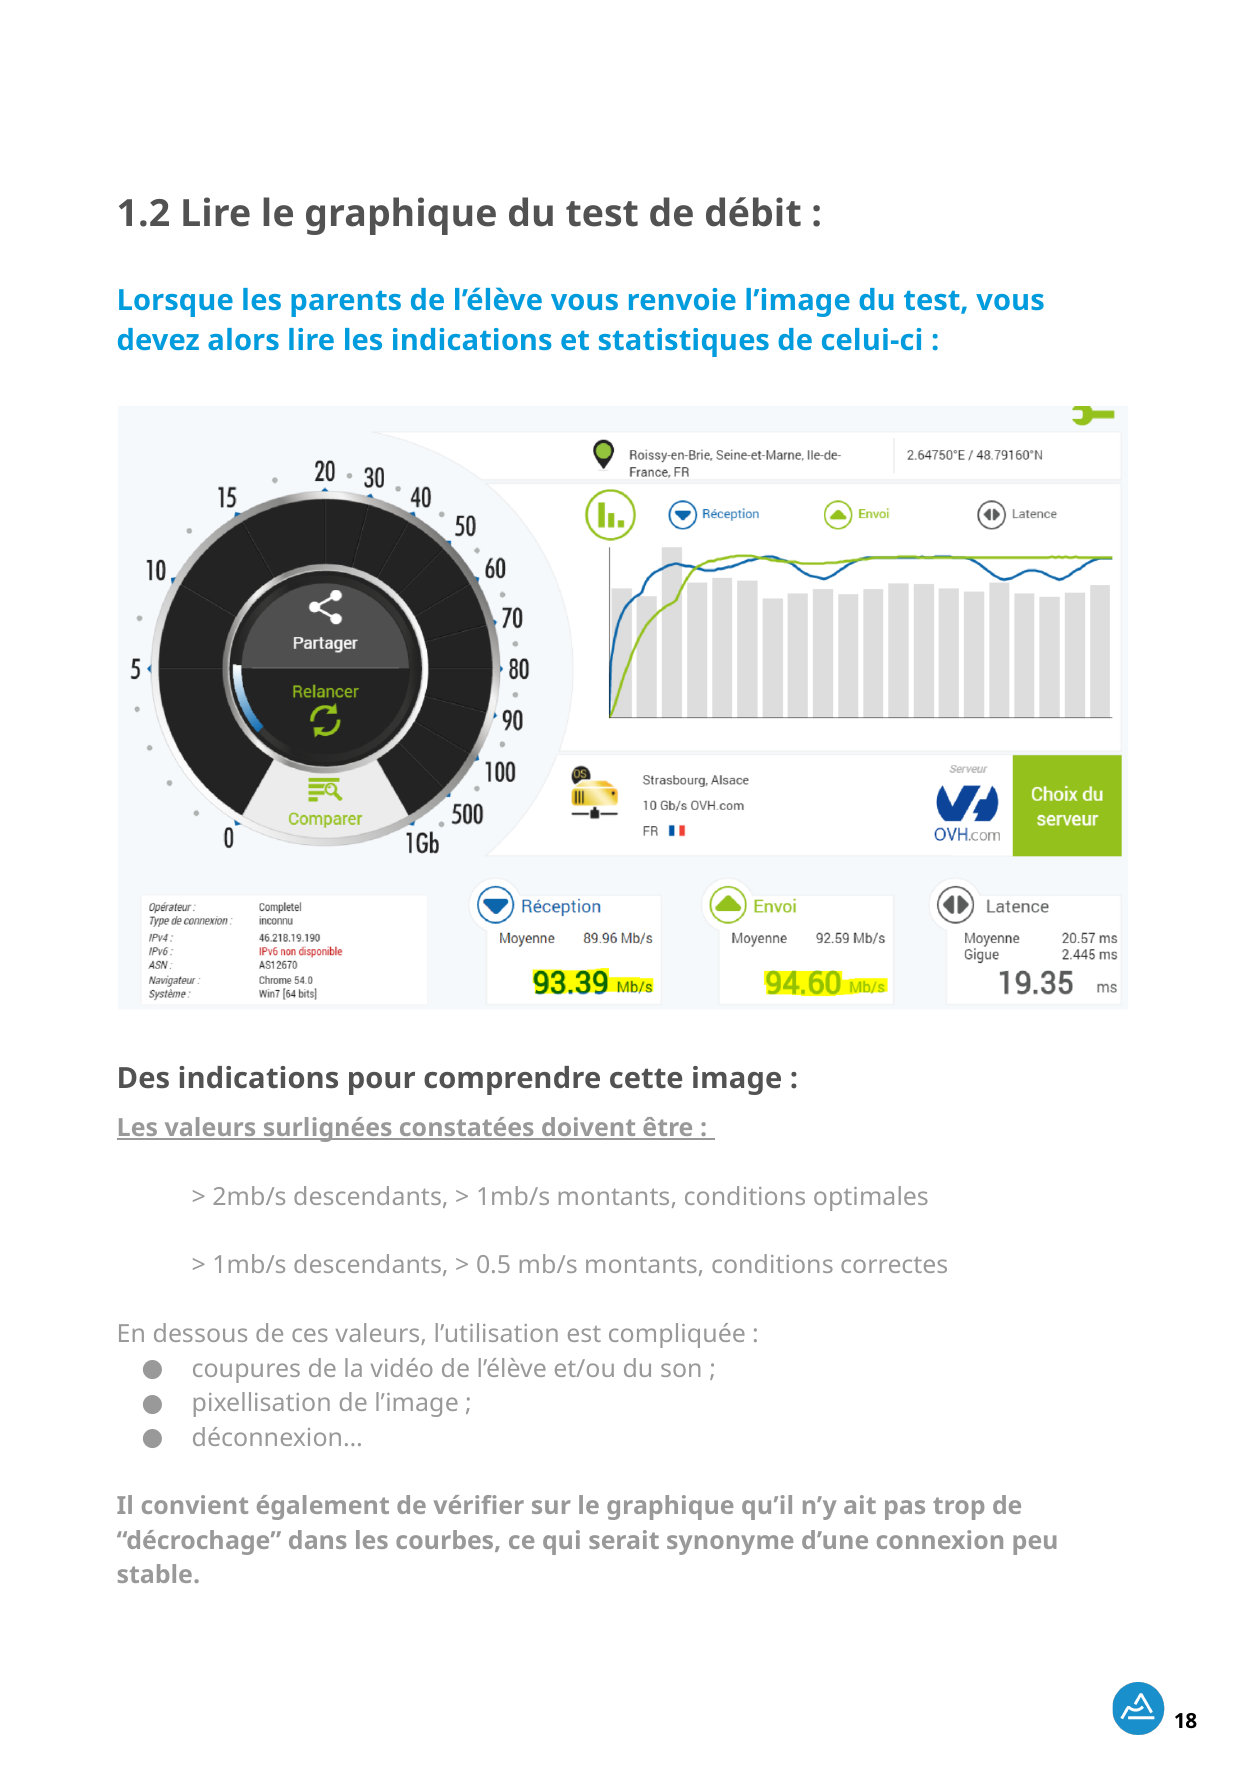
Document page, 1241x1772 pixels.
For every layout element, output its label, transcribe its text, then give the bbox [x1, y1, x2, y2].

text_box 1.2 Lire le graphique du test de débit : Lorsque les parents de l’élève vous renvoie l’image du test, vous devez alors lire les indications et statistiques de celui-ci : Des indications pour comprendre cette image : Les valeurs surlignées constatées doivent être : > 2mb/s descendants, > 1mb/s montants, conditions optimales > 1mb/s descendants, > 0.5 mb/s montants, conditions correctes En dessous de ces valeurs, l’utilisation est compliquée : coupures de la vidéo de l’élève et/ou du son ; pixellisation de l’image ; déconnexion… Il convient également de vérifier sur le graphique qu’il n’y ait pas trop de “décrochage” dans les courbes, ce qui serait synonyme d’une connexion peu stable. [101, 167, 1129, 1751]
text_box 18 [1145, 1670, 1213, 1748]
picture [1112, 1682, 1172, 1735]
picture [118, 406, 1129, 1010]
